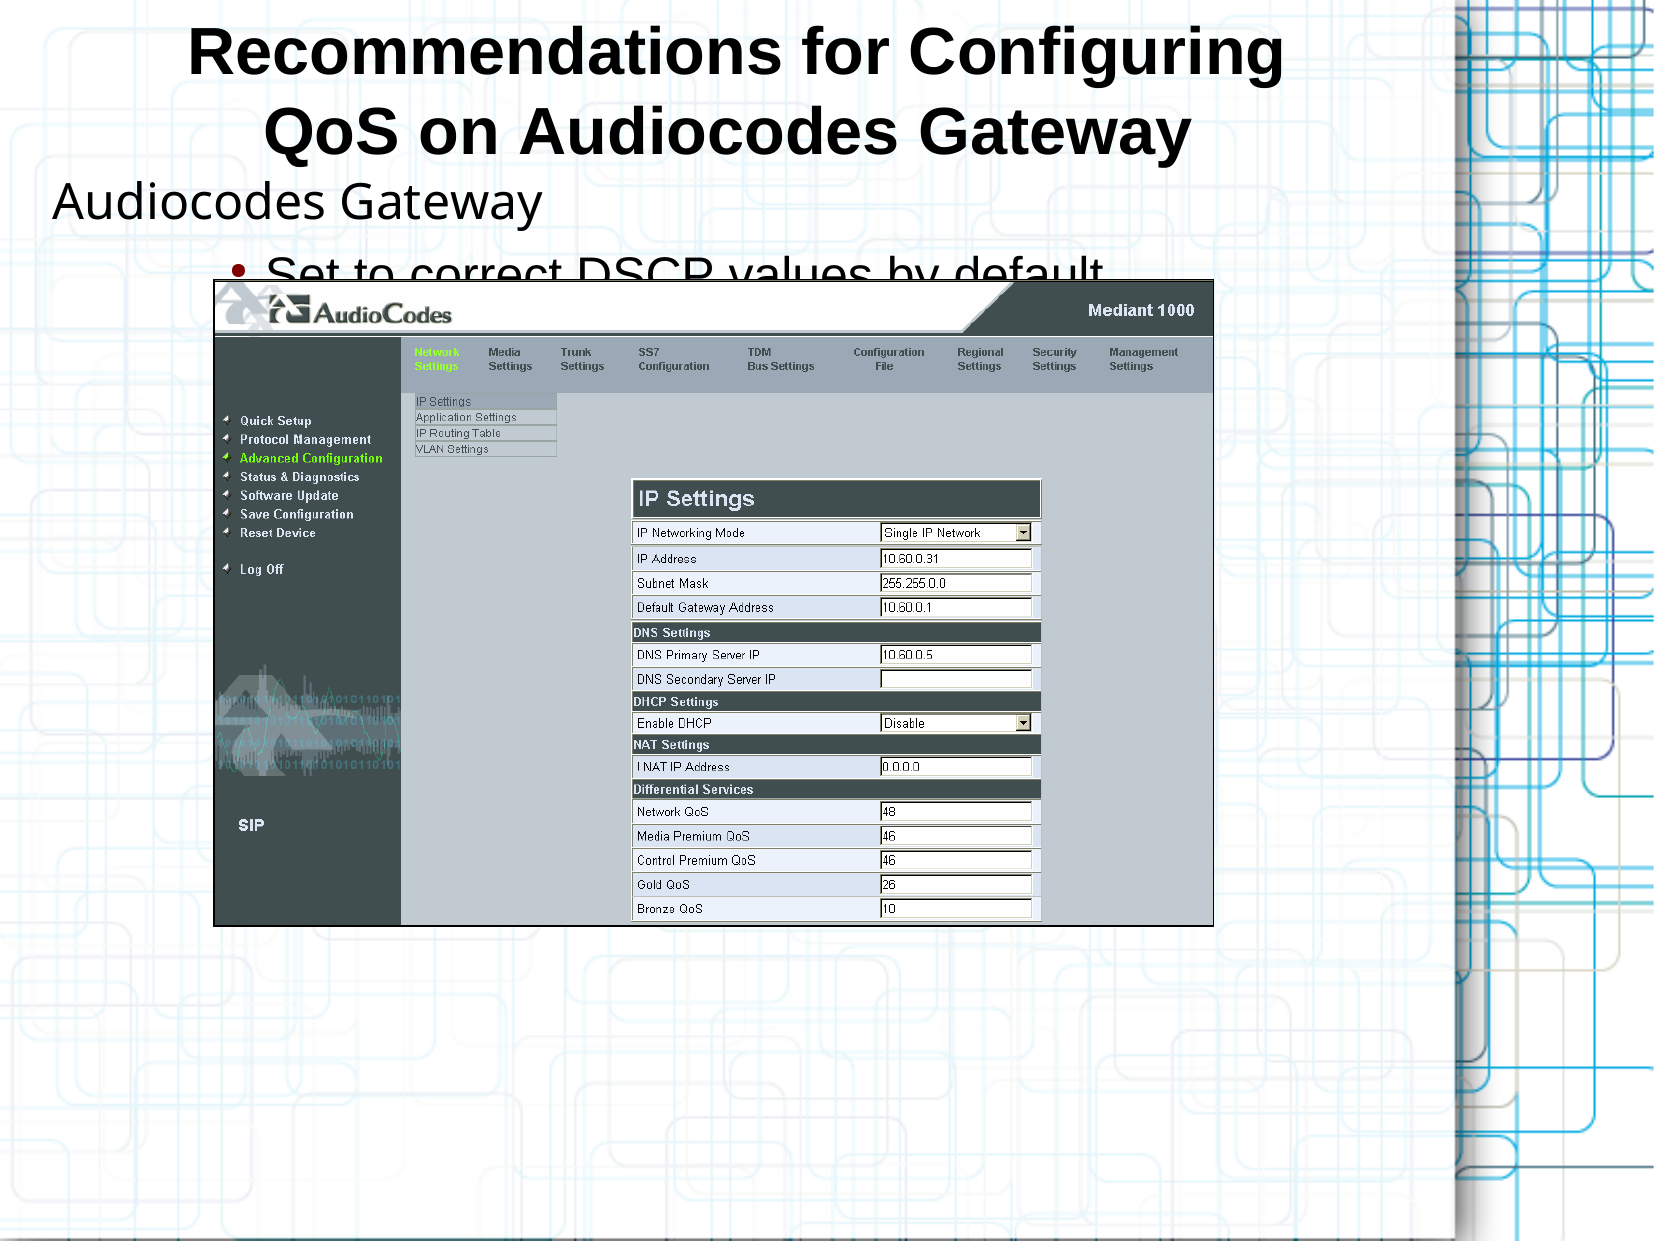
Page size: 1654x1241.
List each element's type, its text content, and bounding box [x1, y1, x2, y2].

picture [214, 280, 1213, 925]
picture [0, 0, 1654, 1241]
title Recommendations for Configuring QoS on Audiocodes Gateway [112, 0, 1363, 162]
list Audiocodes Gateway Set to correct DSCP values by default Configurable in GUI [37, 162, 1450, 1000]
